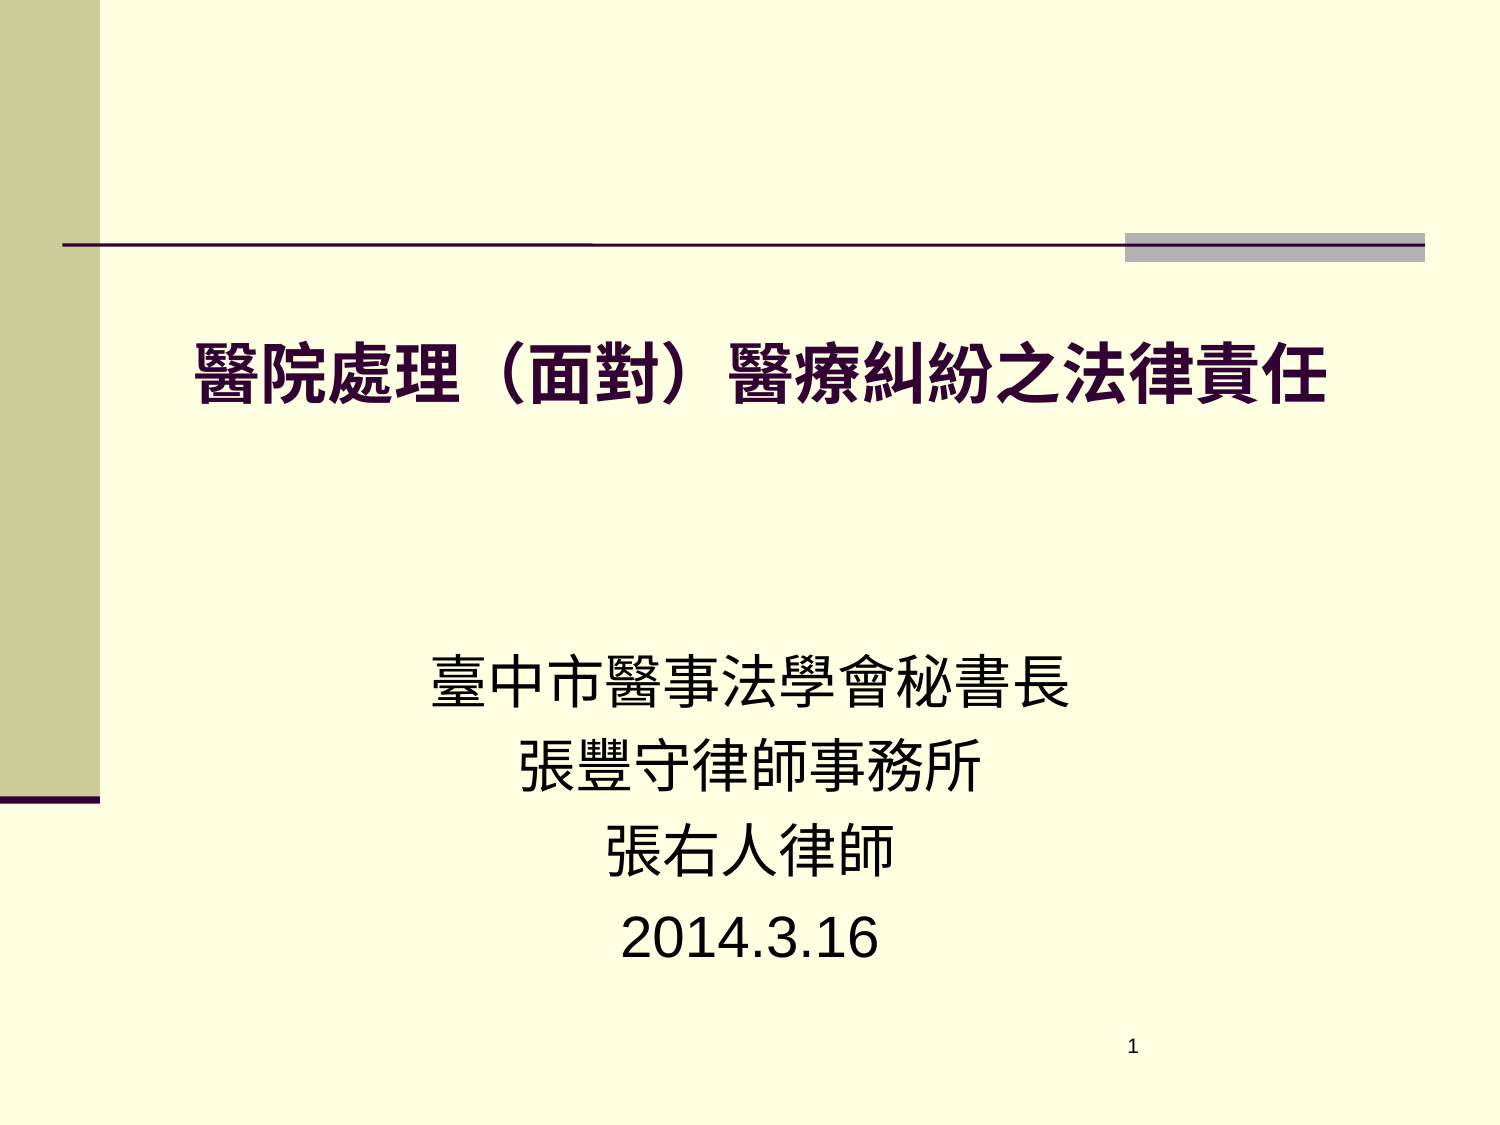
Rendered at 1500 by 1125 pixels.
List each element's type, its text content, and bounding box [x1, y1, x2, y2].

text_box [1112, 1025, 1426, 1101]
title 醫院處理（面對）醫療糾紛之法律責任 [123, 290, 1399, 533]
subtitle 臺中市醫事法學會秘書長 張豐守律師事務所 張右人律師 2014.3.16 [225, 637, 1276, 1035]
